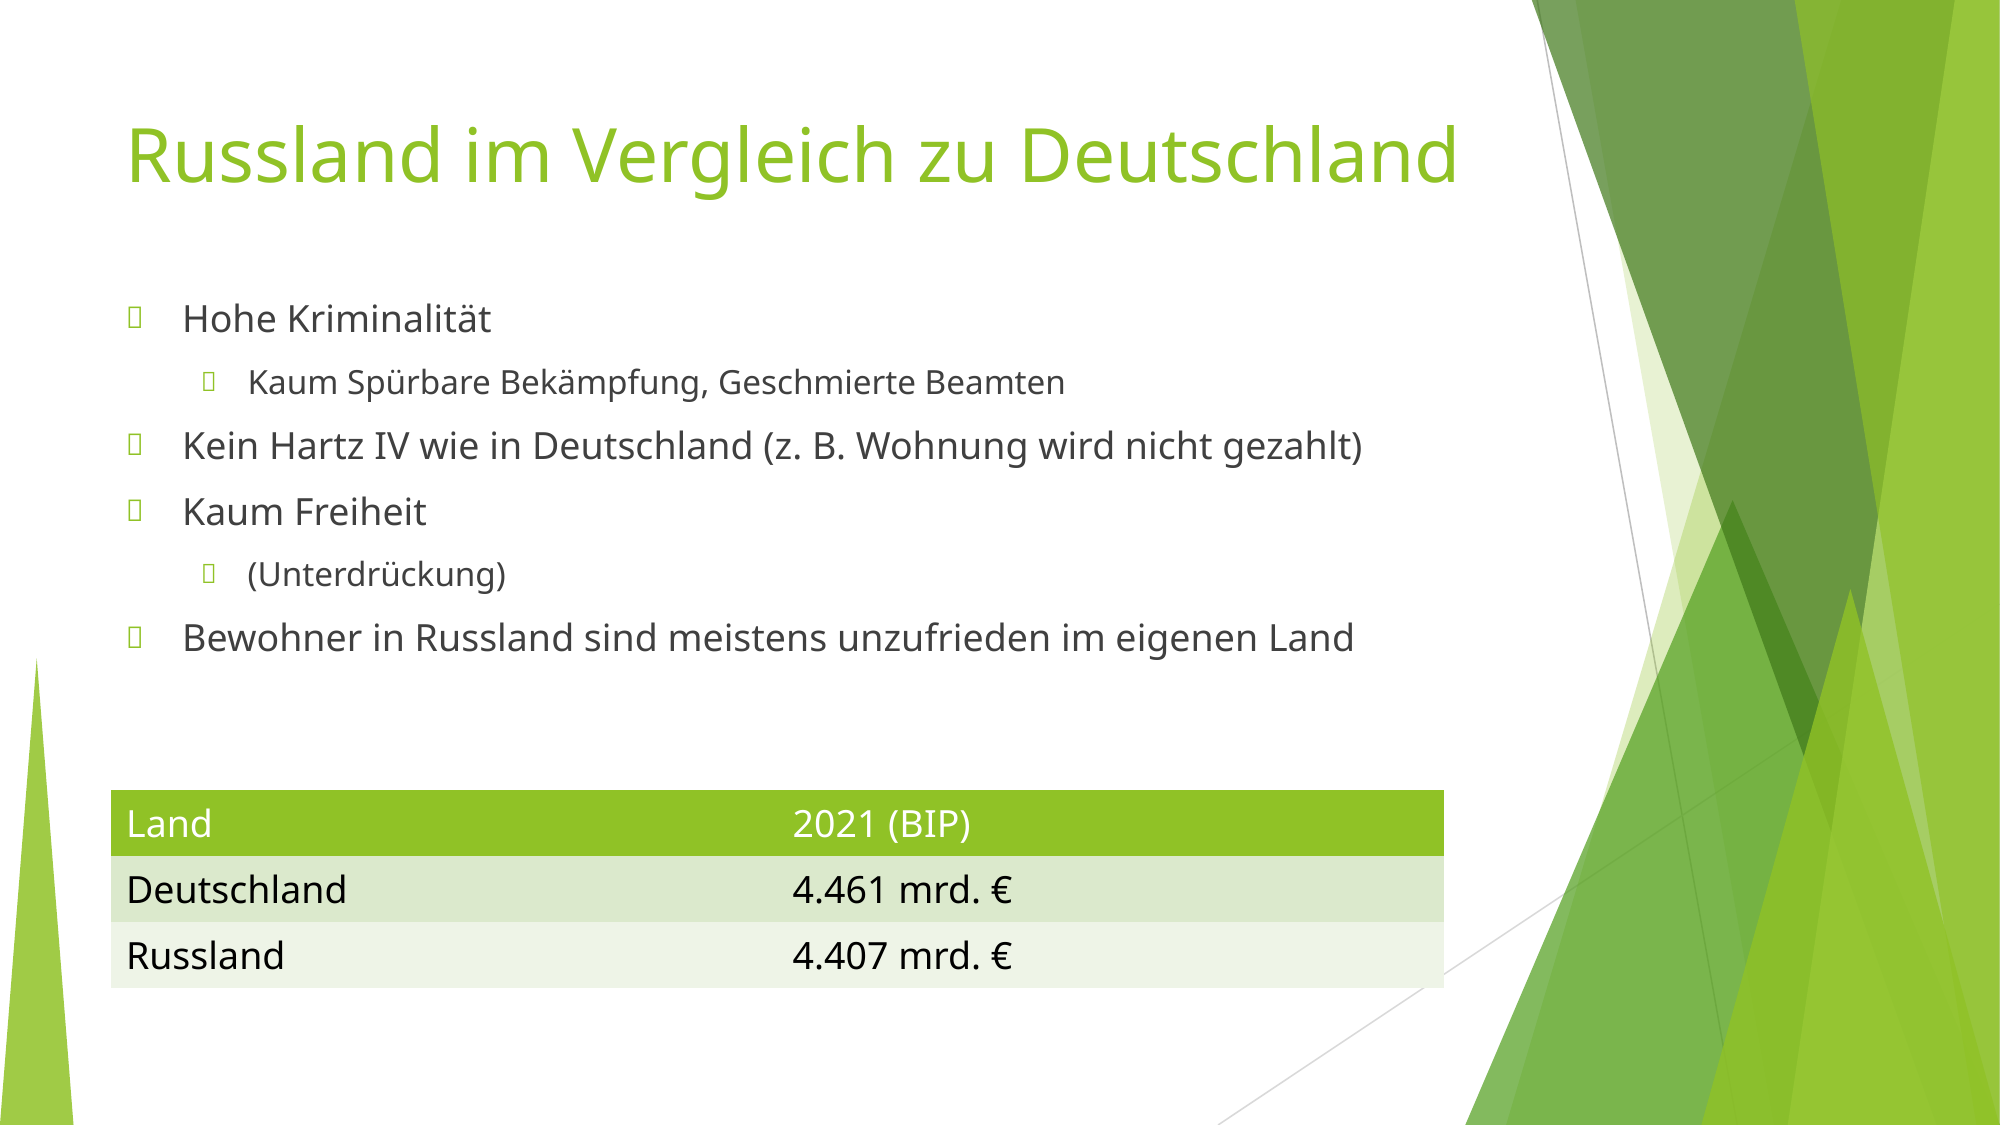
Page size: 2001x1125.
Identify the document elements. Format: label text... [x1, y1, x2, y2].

table_header Land [111, 790, 778, 856]
table_cell 4.407 mrd. € [778, 922, 1444, 988]
list Hohe Kriminalität Kaum Spürbare Bekämpfung, Geschmierte Beamten Kein Hartz IV wie in Deutschland (z. B. Wohnung wird nicht gezahlt) Kaum Freiheit (Unterdrückung) Bewohner in Russland sind meistens unzufrieden im eigenen Land [111, 287, 1522, 992]
table_header 2021 (BIP) [778, 790, 1444, 856]
title Russland im Vergleich zu Deutschland [111, 99, 1522, 287]
table_cell 4.461 mrd. € [778, 856, 1444, 922]
table_cell Deutschland [111, 856, 778, 922]
table_cell Russland [111, 922, 778, 988]
